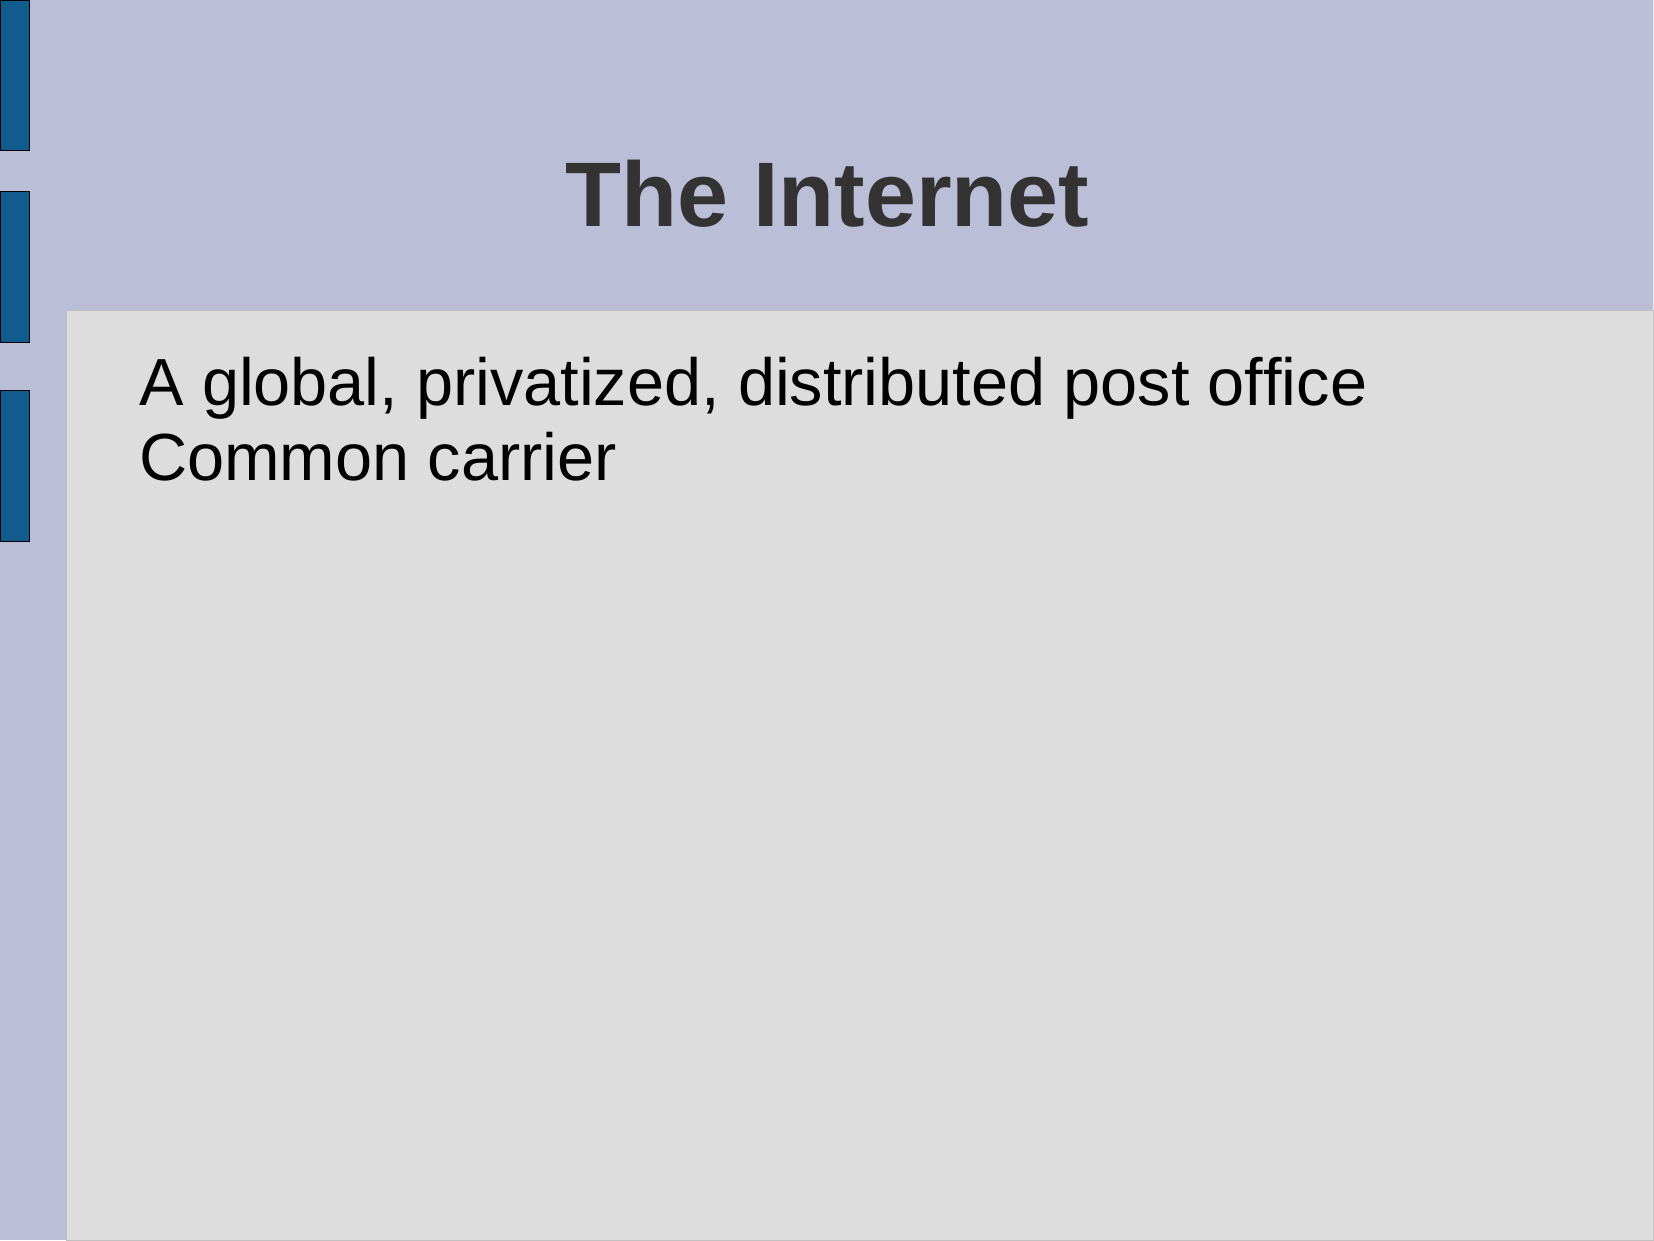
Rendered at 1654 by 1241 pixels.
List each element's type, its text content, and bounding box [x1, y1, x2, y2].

title The Internet [121, 91, 1534, 299]
list A global, privatized, distributed post office Common carrier [121, 344, 1534, 1127]
